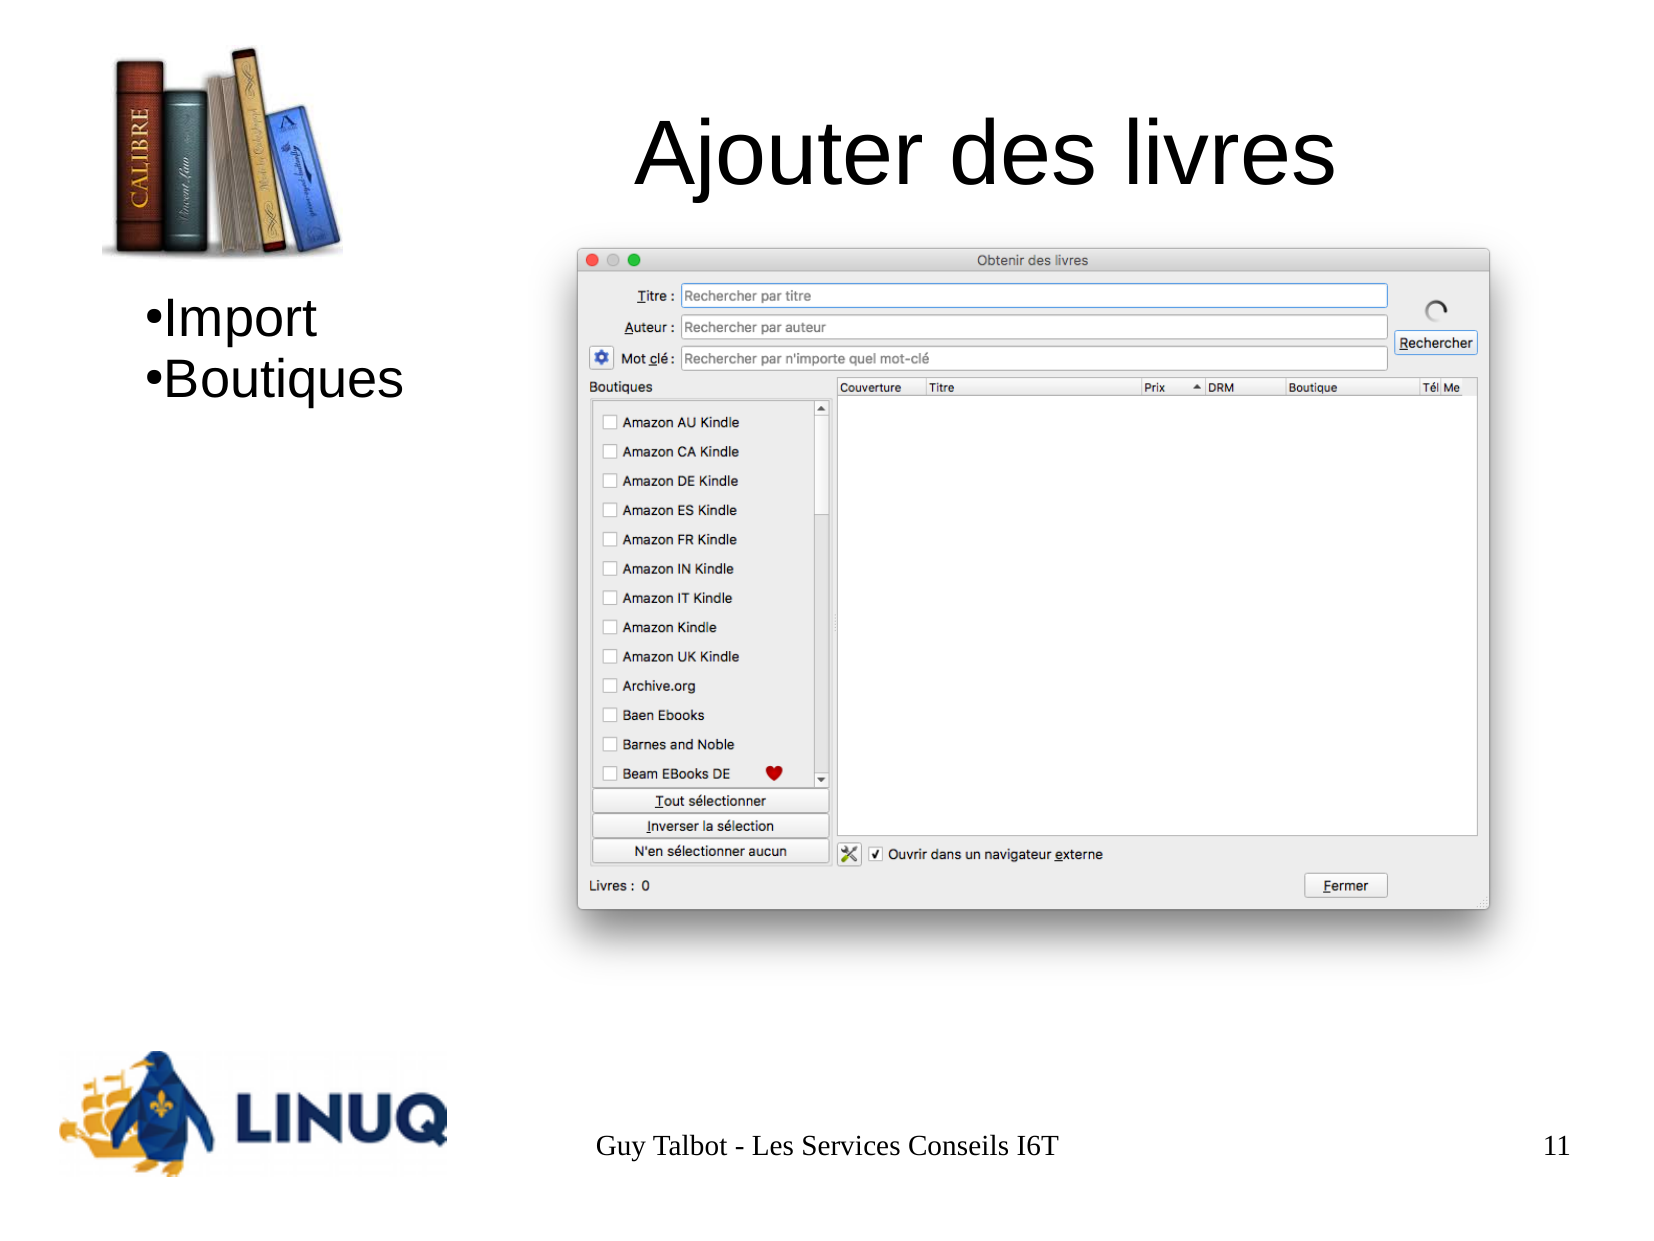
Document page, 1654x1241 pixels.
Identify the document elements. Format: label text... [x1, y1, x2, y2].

picture [59, 1051, 447, 1177]
picture [519, 215, 1548, 993]
picture [102, 45, 343, 262]
text_box Import Boutiques [129, 280, 1536, 1068]
title Ajouter des livres [401, 49, 1571, 257]
